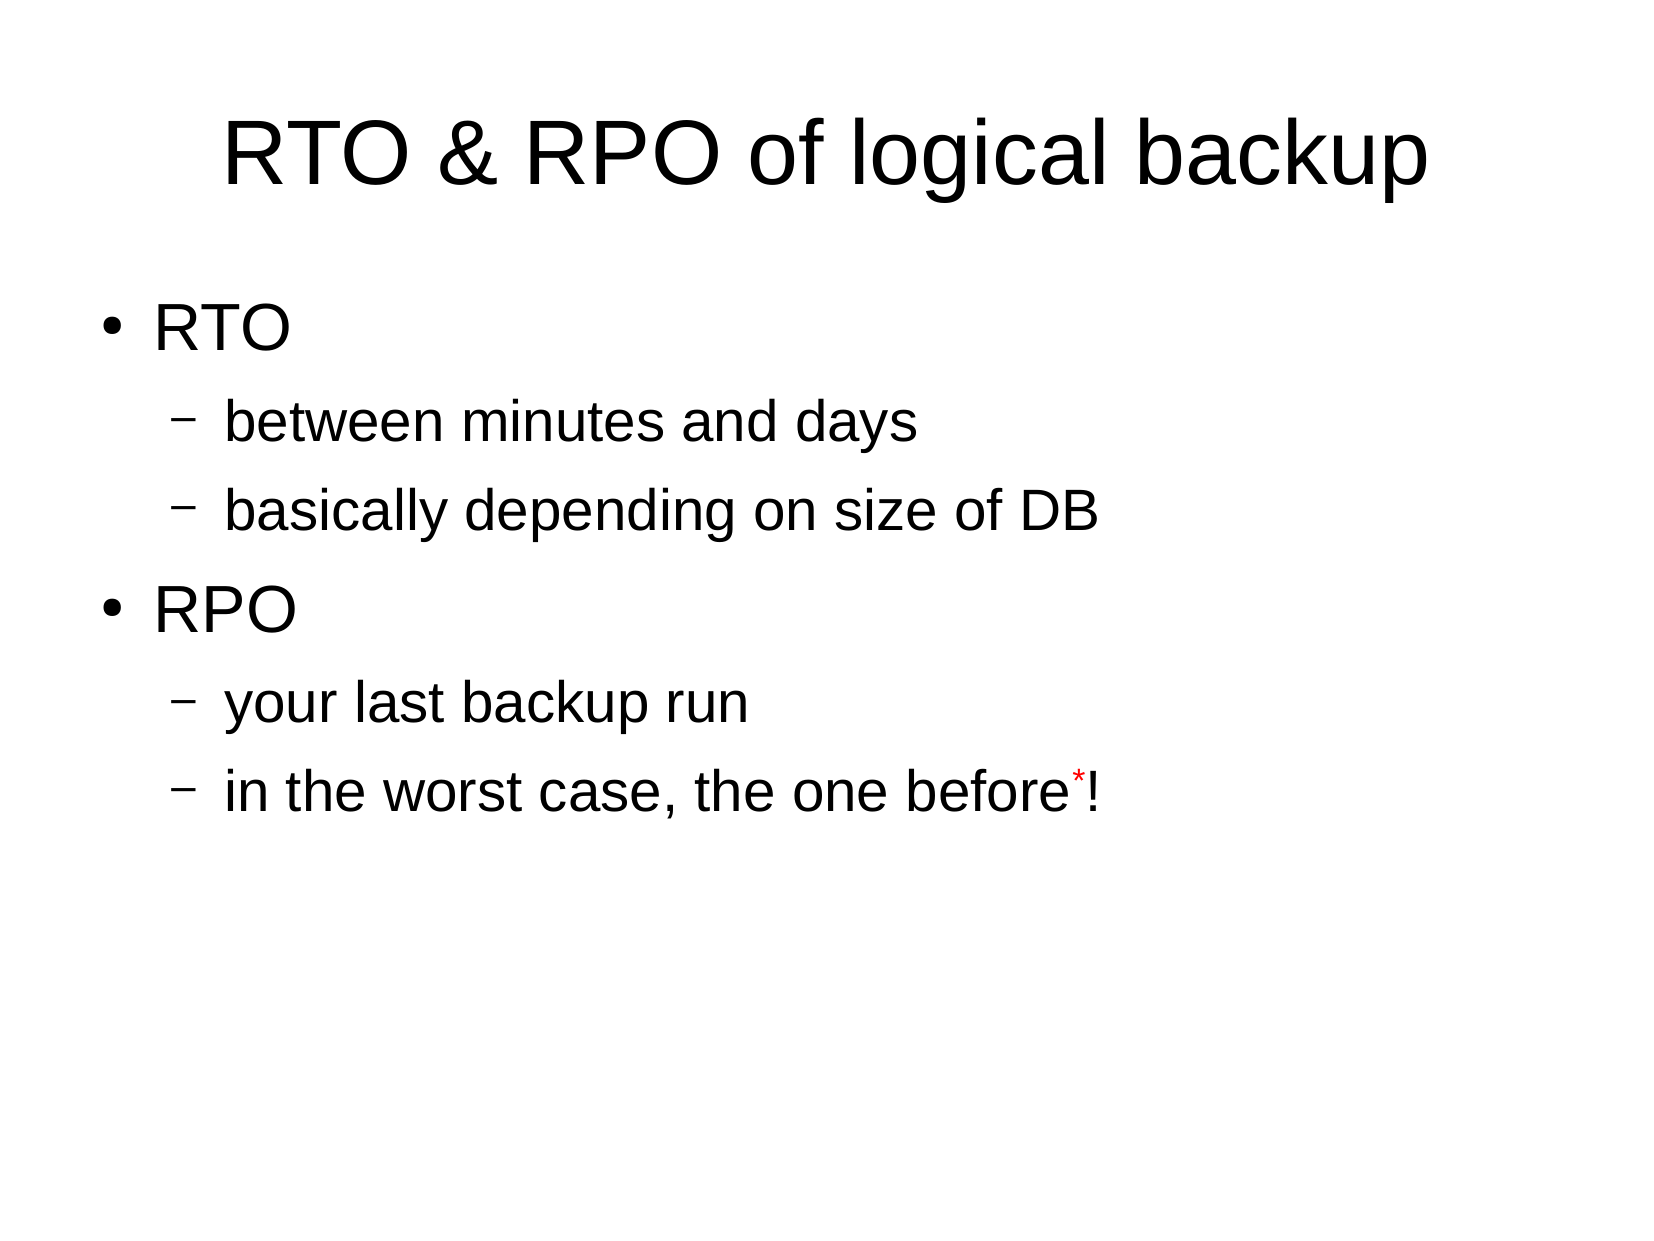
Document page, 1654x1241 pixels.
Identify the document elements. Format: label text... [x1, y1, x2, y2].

title RTO & RPO of logical backup [82, 49, 1571, 257]
list RTO between minutes and days basically depending on size of DB RPO your last backup run in the worst case, the one before*! [82, 290, 1571, 1010]
